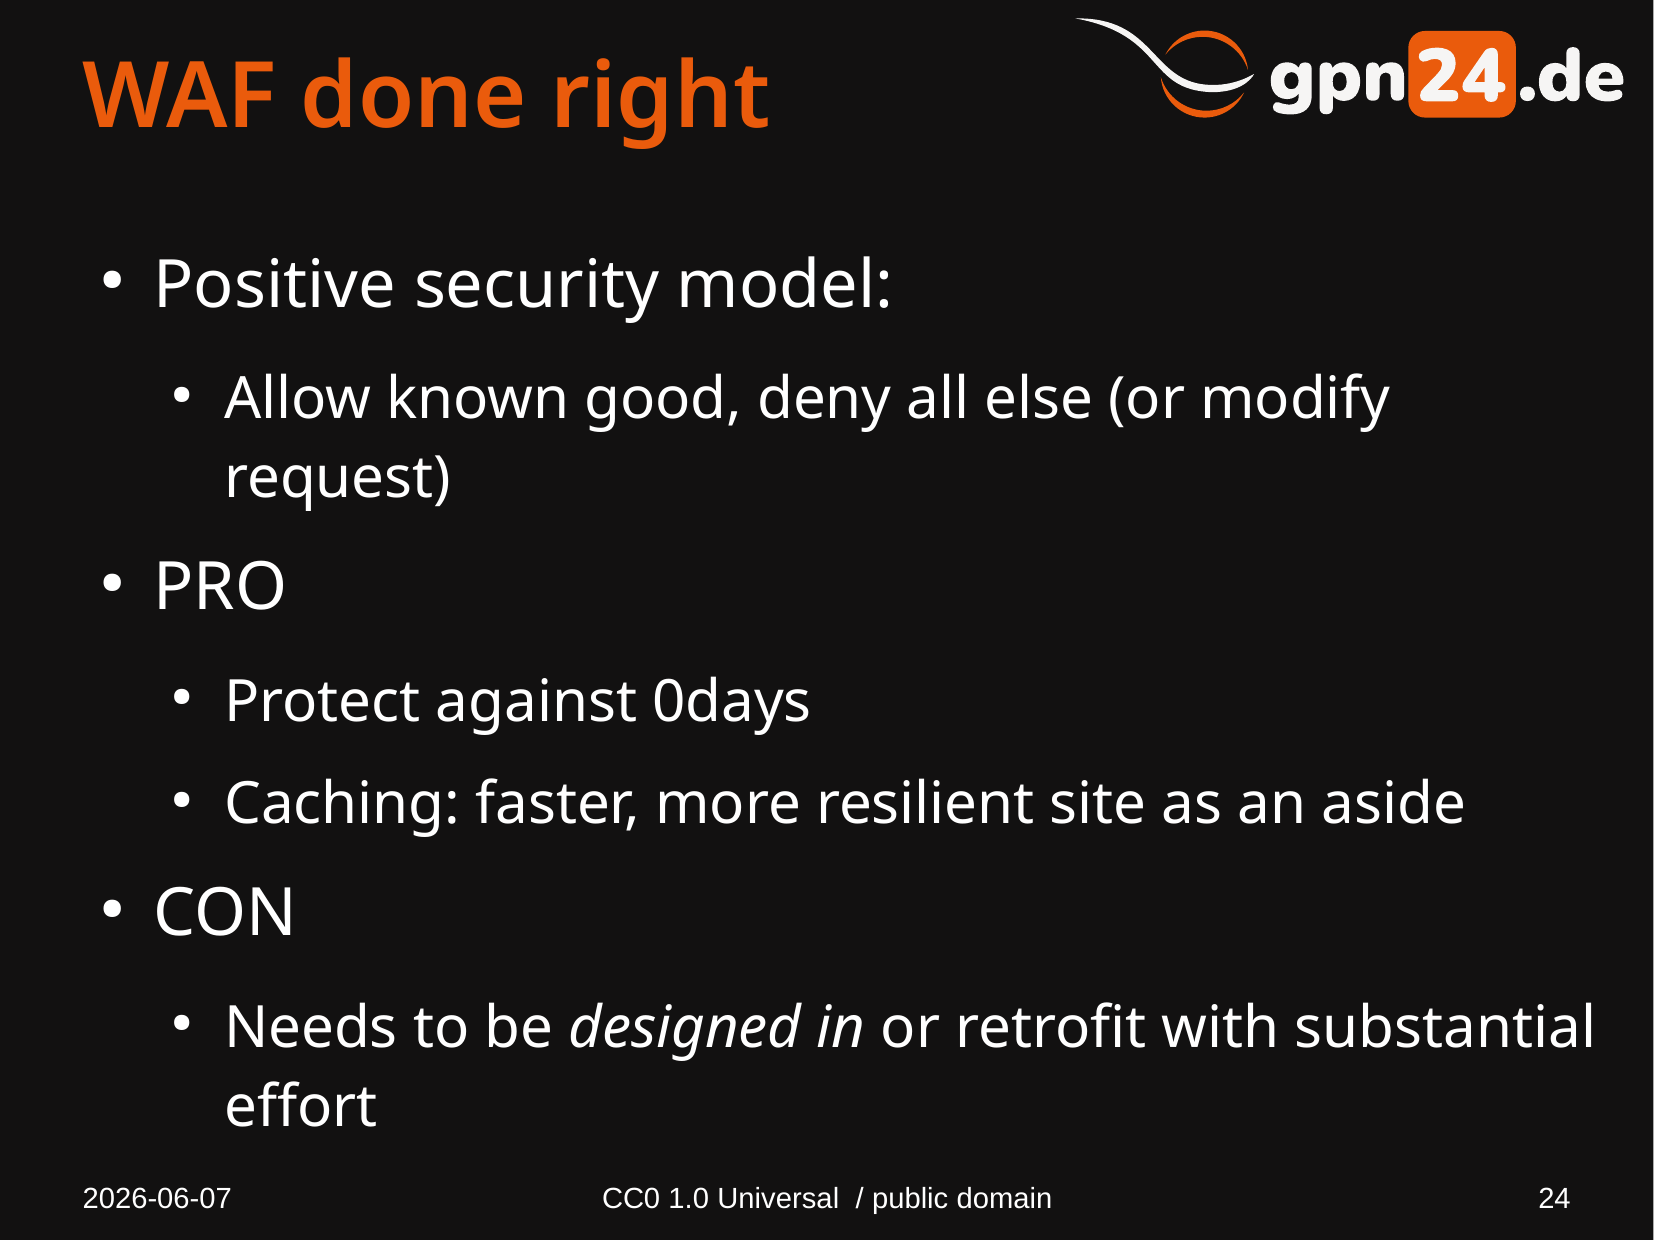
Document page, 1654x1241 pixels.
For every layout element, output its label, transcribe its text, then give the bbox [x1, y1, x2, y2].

title WAF done right [82, 28, 1004, 155]
list Positive security model: Allow known good, deny all else (or modify request) PRO Protect against 0days Caching: faster, more resilient site as an aside CON Needs to be designed in or retrofit with substantial effort [82, 236, 1625, 1201]
